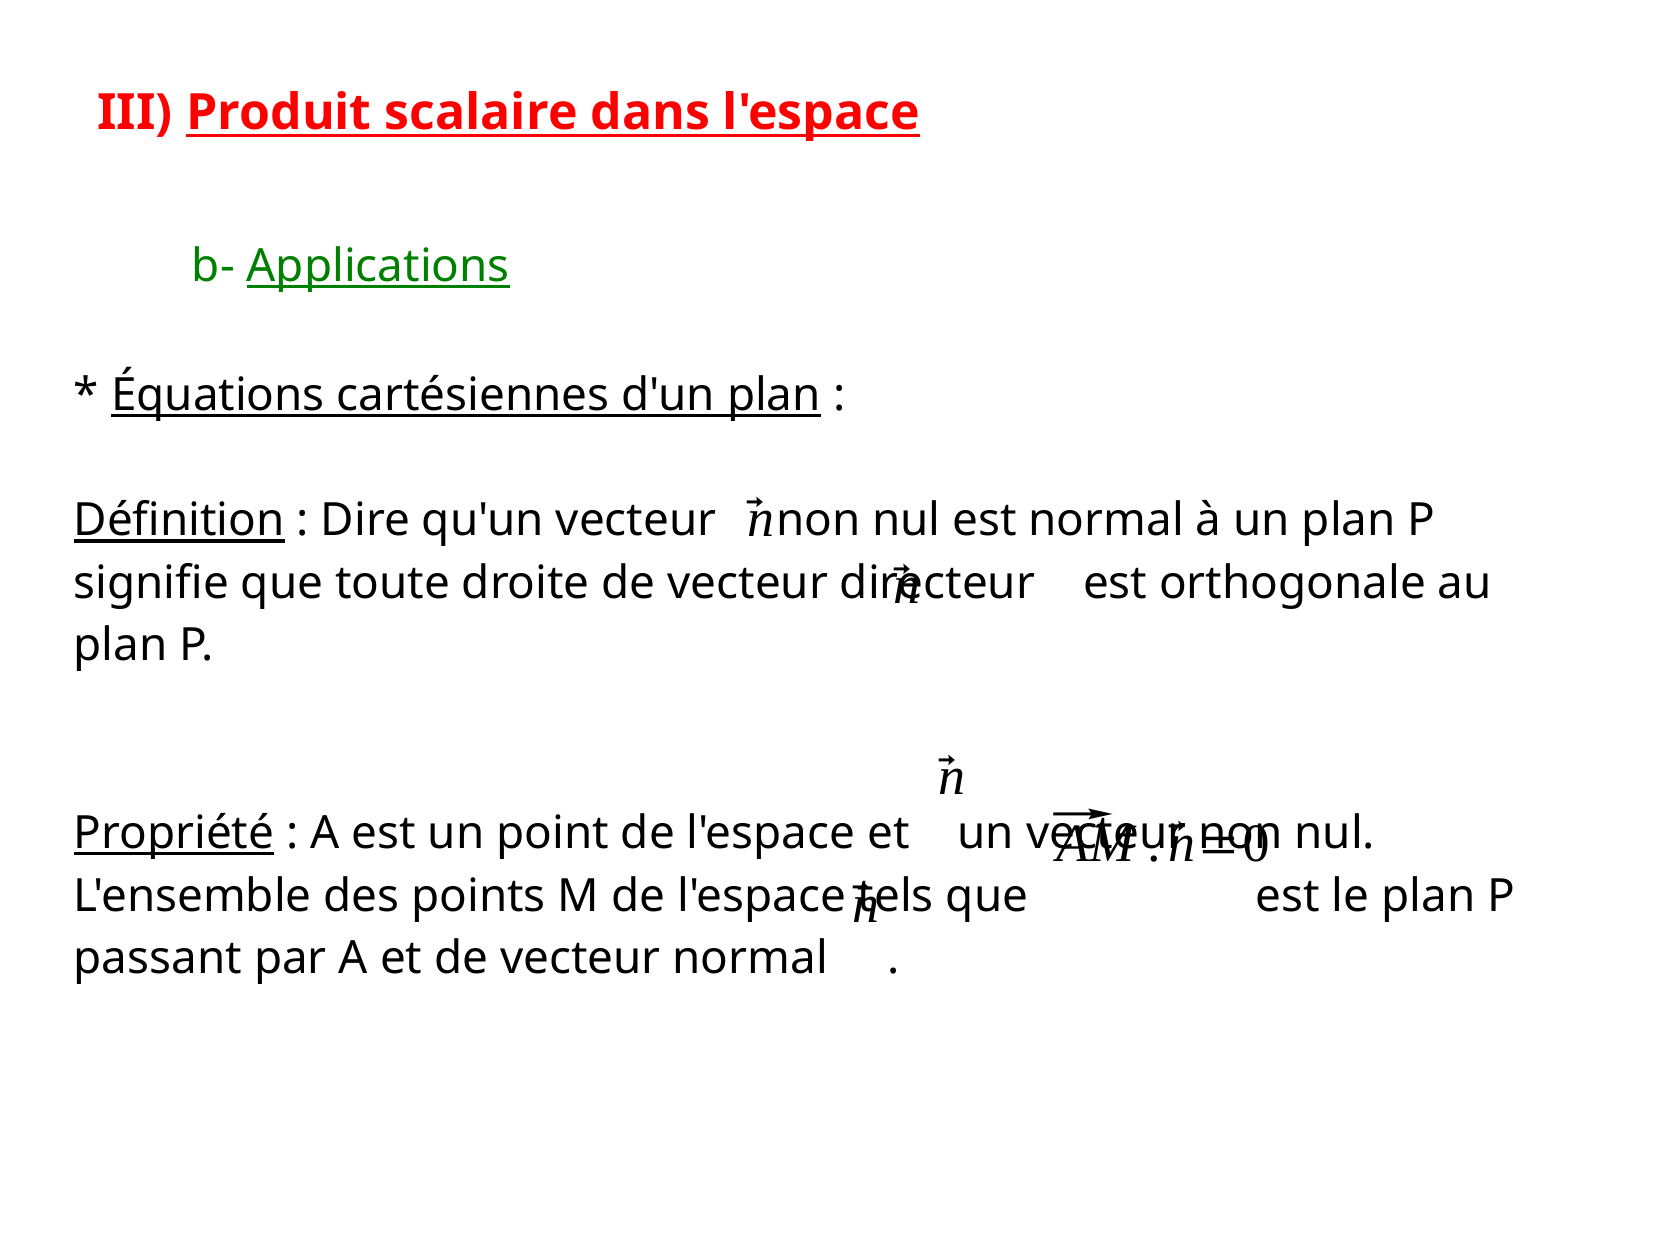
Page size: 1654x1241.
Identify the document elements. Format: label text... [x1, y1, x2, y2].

chart [885, 555, 927, 616]
text_box * Équations cartésiennes d'un plan : Définition : Dire qu'un vecteur non nul est normal à un plan P signifie que toute droite de vecteur directeur est orthogonale au plan P. Propriété : A est un point de l'espace et un vecteur non nul. L'ensemble des points M de l'espace tels que est le plan P passant par A et de vecteur normal . [59, 354, 1607, 944]
chart [930, 746, 972, 807]
text_box III) Produit scalaire dans l'espace [82, 69, 958, 154]
text_box b- Applications [177, 224, 1193, 304]
chart [1040, 806, 1276, 875]
chart [739, 488, 781, 549]
chart [844, 874, 886, 935]
